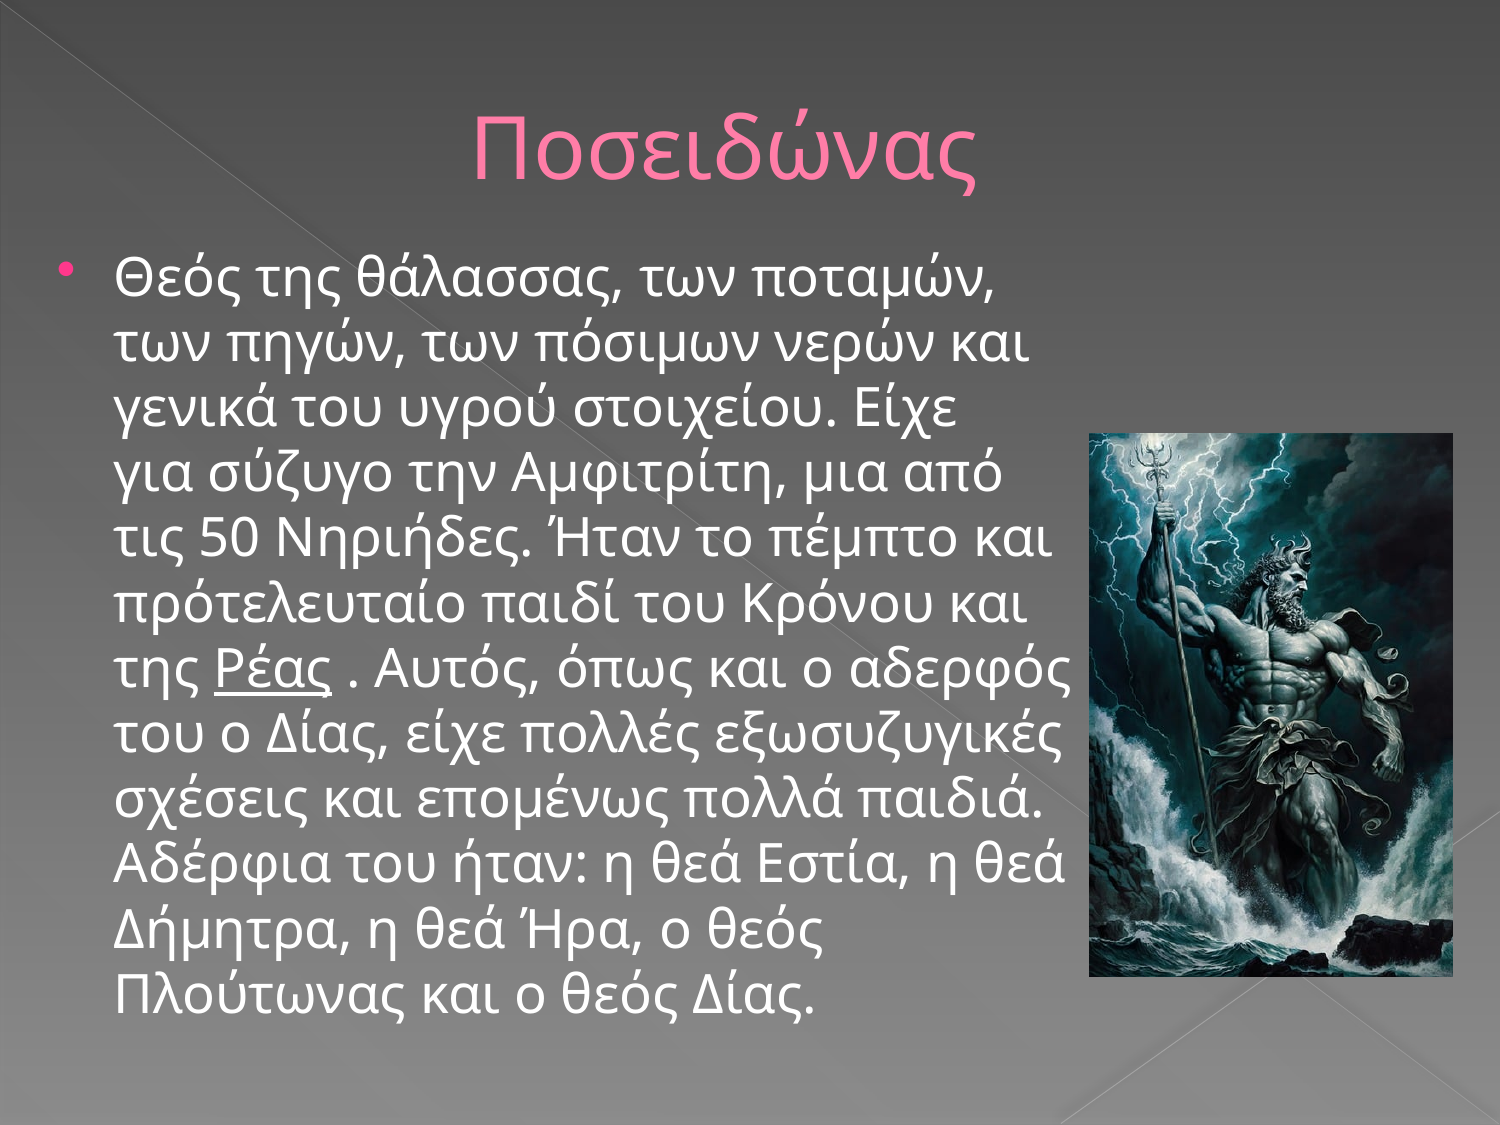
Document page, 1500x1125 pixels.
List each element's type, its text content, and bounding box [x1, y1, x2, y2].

list Θεός της θάλασσας, των ποταμών, των πηγών, των πόσιμων νερών και γενικά του υγρού στοιχείου. Είχε για σύζυγο την Αμφιτρίτη, μια από τις 50 Νηριήδες. Ήταν το πέμπτο και πρότελευταίο παιδί του Κρόνου και της Ρέας . Αυτός, όπως και ο αδερφός του ο Δίας, είχε πολλές εξωσυζυγικές σχέσεις και επομένως πολλά παιδιά. Αδέρφια του ήταν: η θεά Εστία, η θεά Δήμητρα, η θεά Ήρα, ο θεός Πλούτωνας και ο θεός Δίας. [35, 234, 1102, 1079]
picture [1089, 433, 1453, 977]
title Ποσειδώνας [375, 43, 1425, 247]
